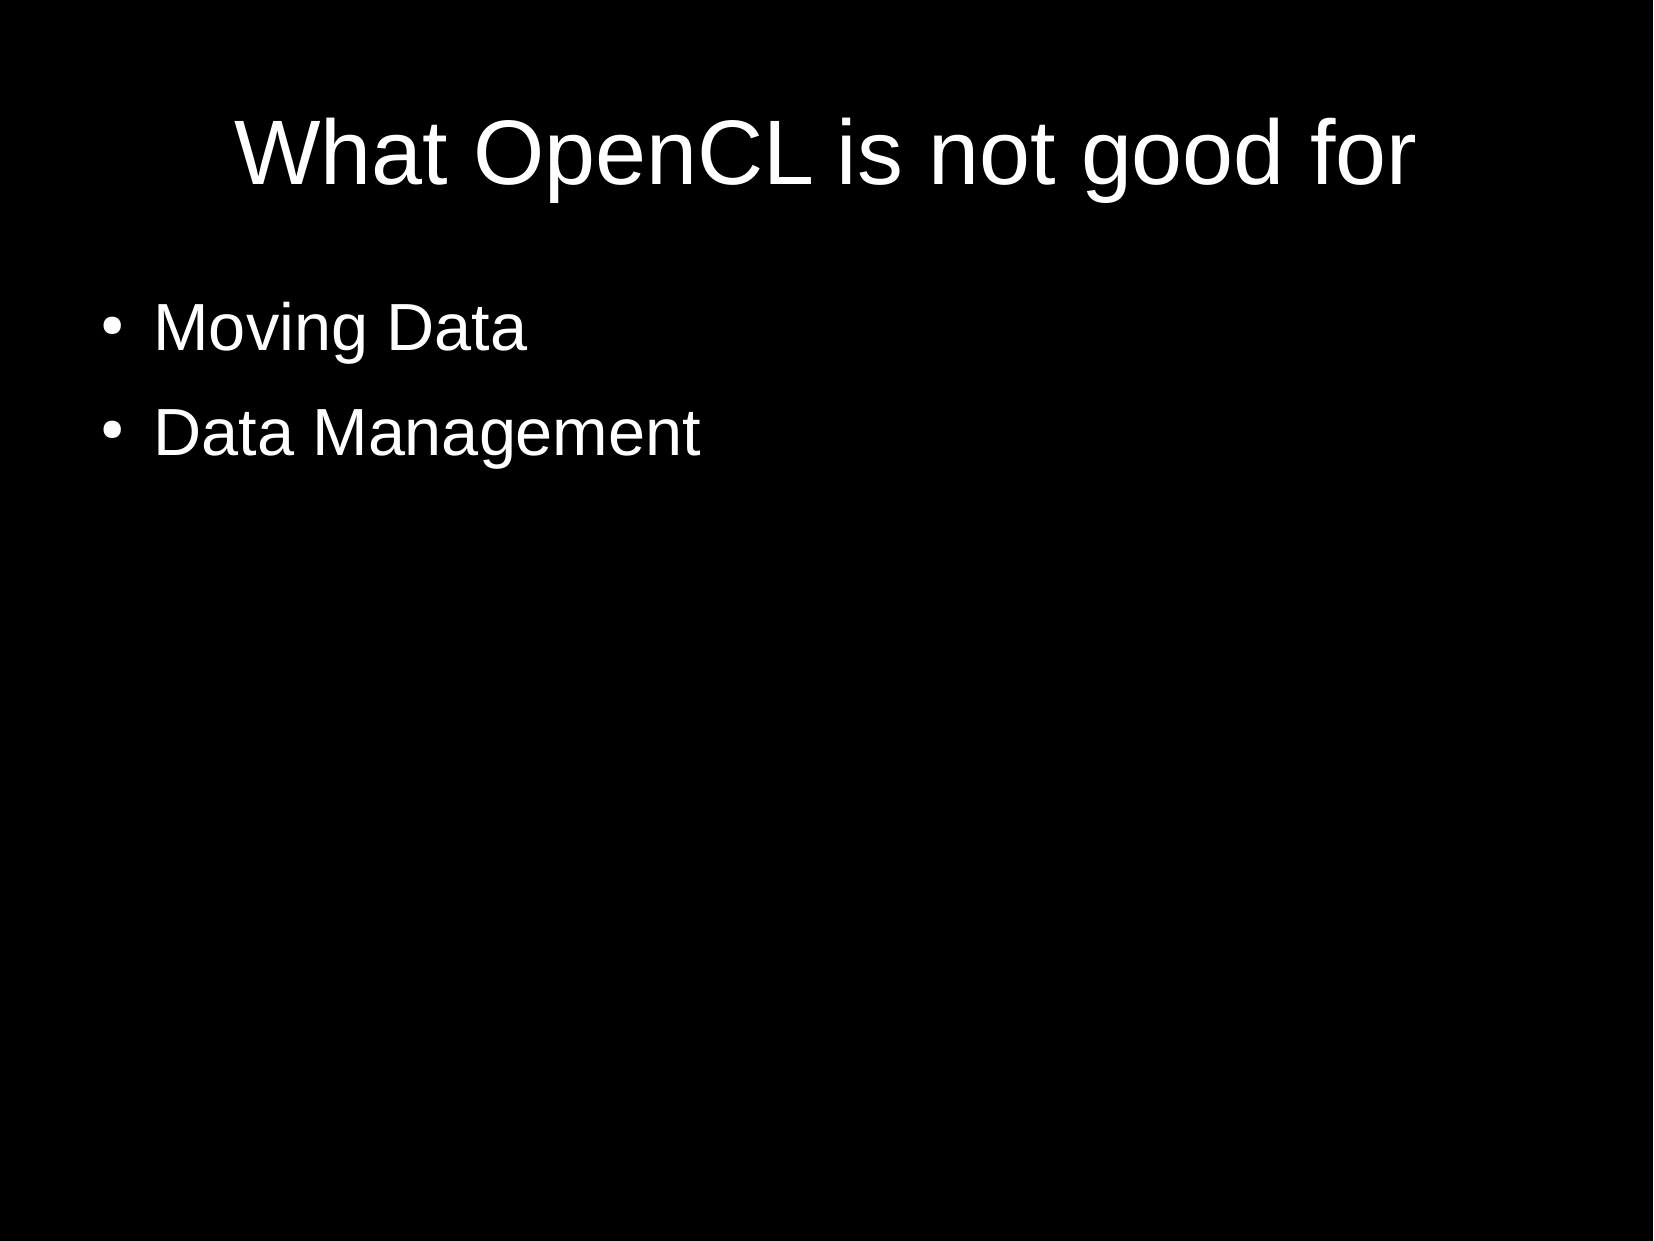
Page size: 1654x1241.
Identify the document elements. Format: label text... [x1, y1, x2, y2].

list Moving Data Data Management [82, 290, 1571, 1010]
title What OpenCL is not good for [82, 49, 1571, 257]
